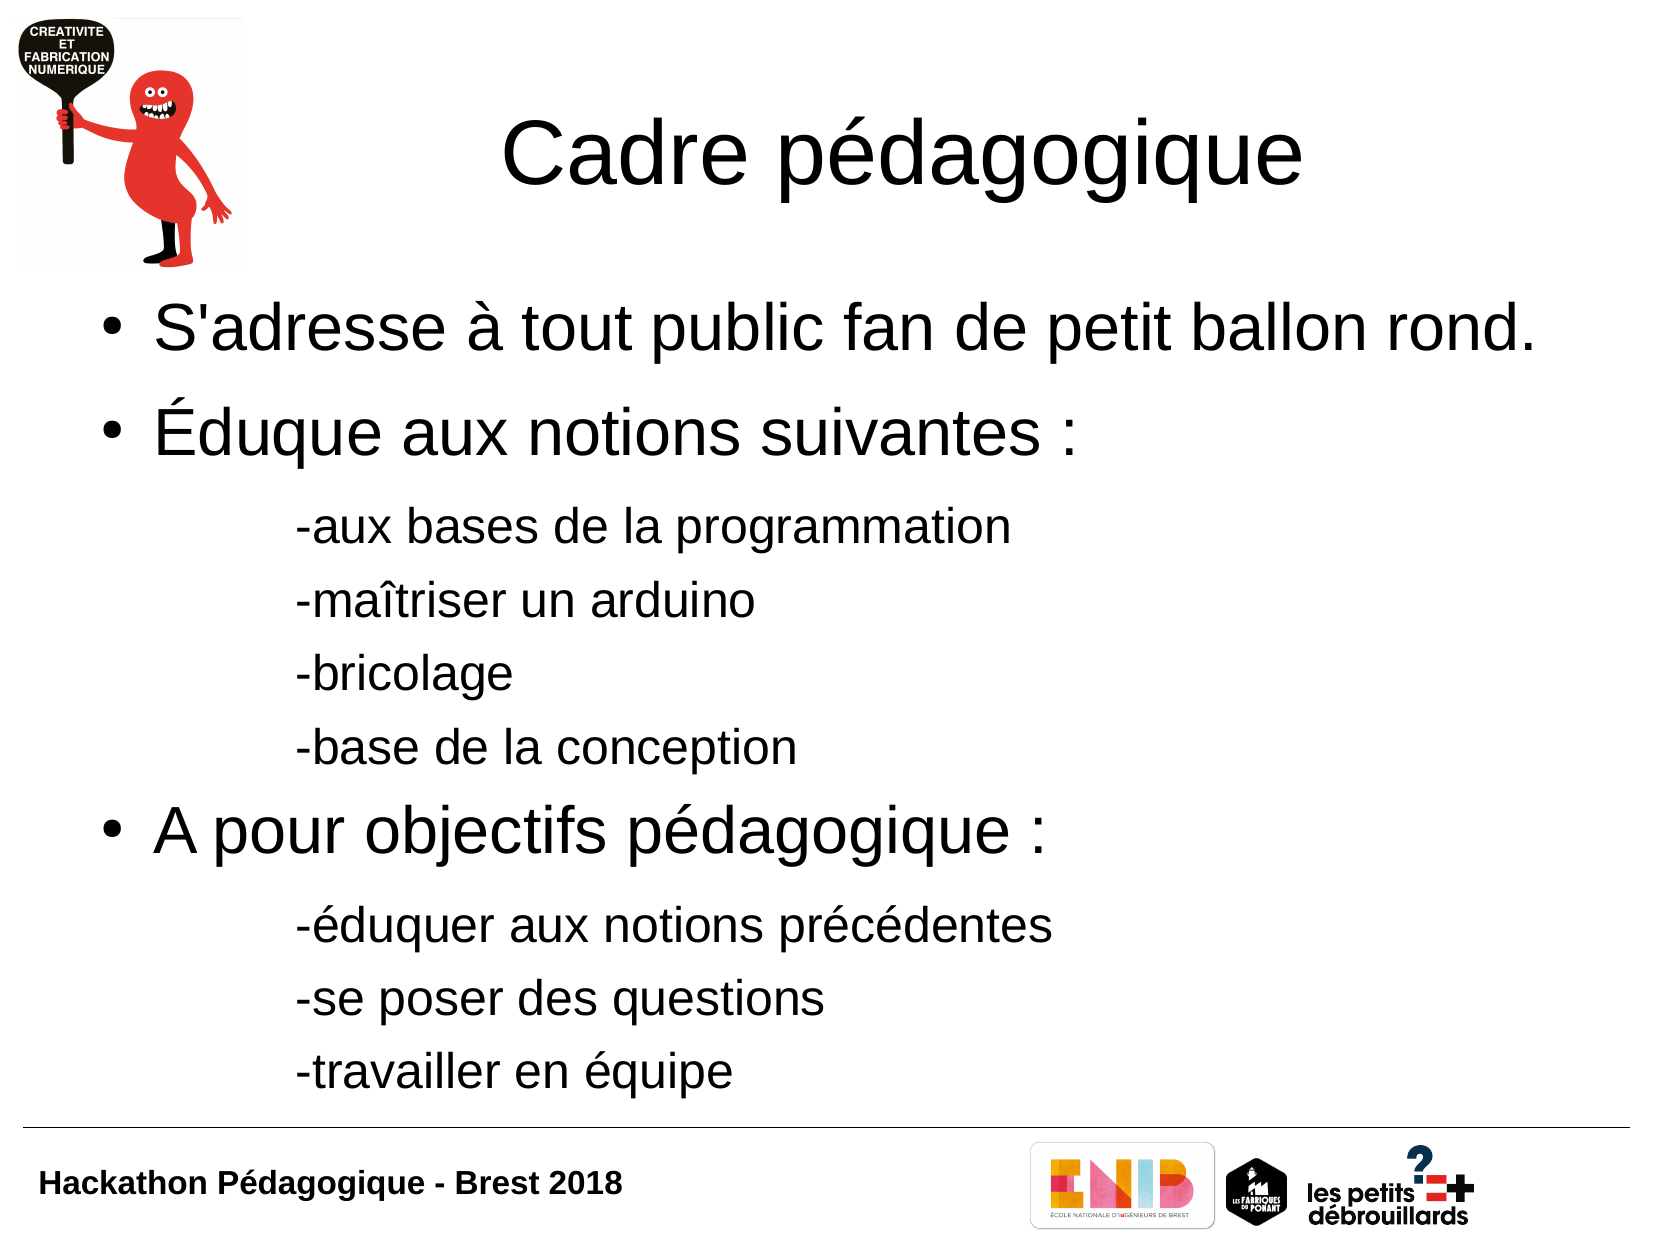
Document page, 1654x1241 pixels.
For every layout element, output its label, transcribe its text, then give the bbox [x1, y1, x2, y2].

picture [15, 18, 243, 269]
picture [1015, 1127, 1287, 1241]
picture [1308, 1145, 1474, 1225]
list S'adresse à tout public fan de petit ballon rond. Éduque aux notions suivantes : -aux bases de la programmation -maîtriser un arduino -bricolage -base de la conception A pour objectifs pédagogique : -éduquer aux notions précédentes -se poser des questions -travailler en équipe [82, 290, 1571, 1109]
title Cadre pédagogique [243, 49, 1571, 257]
text_box Hackathon Pédagogique - Brest 2018 [23, 1157, 945, 1211]
